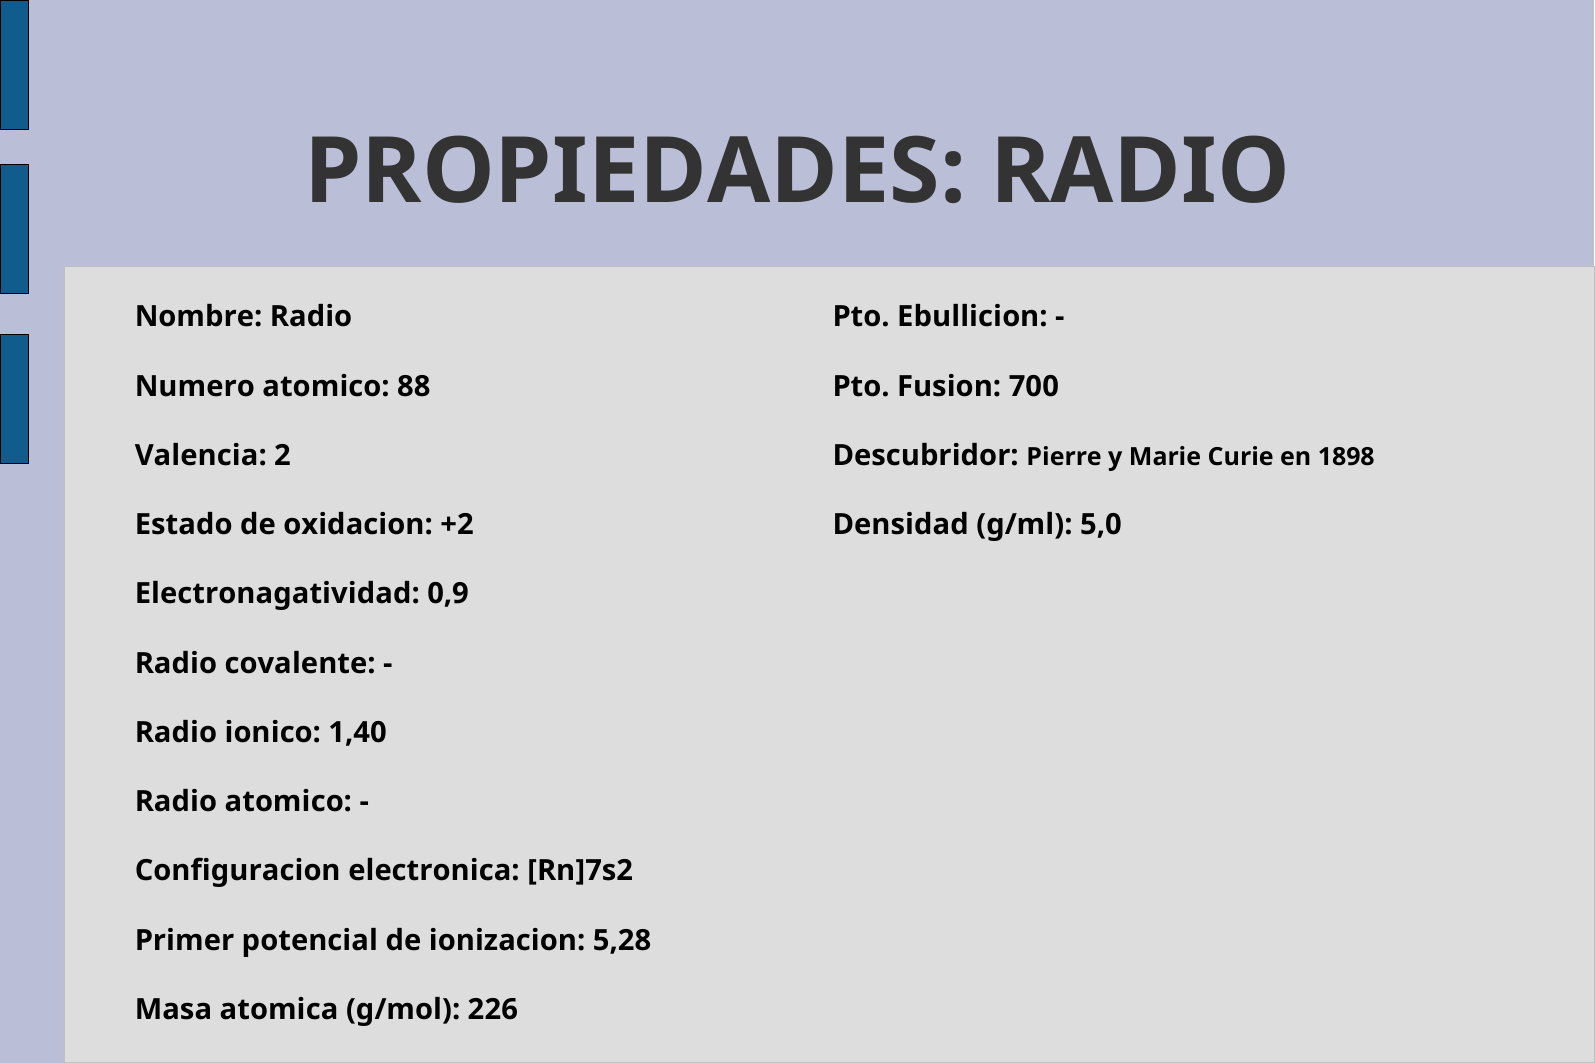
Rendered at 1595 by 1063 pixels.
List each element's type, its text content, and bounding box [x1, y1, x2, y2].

title PROPIEDADES: RADIO [117, 78, 1479, 256]
list Nombre: Radio Numero atomico: 88 Valencia: 2 Estado de oxidacion: +2 Electronagatividad: 0,9 Radio covalente: - Radio ionico: 1,40 Radio atomico: - Configuracion electronica: [Rn]7s2 Primer potencial de ionizacion: 5,28 Masa atomica (g/mol): 226 [117, 295, 782, 1040]
list Pto. Ebullicion: - Pto. Fusion: 700 Descubridor: Pierre y Marie Curie en 1898 Densidad (g/ml): 5,0 [814, 295, 1480, 966]
